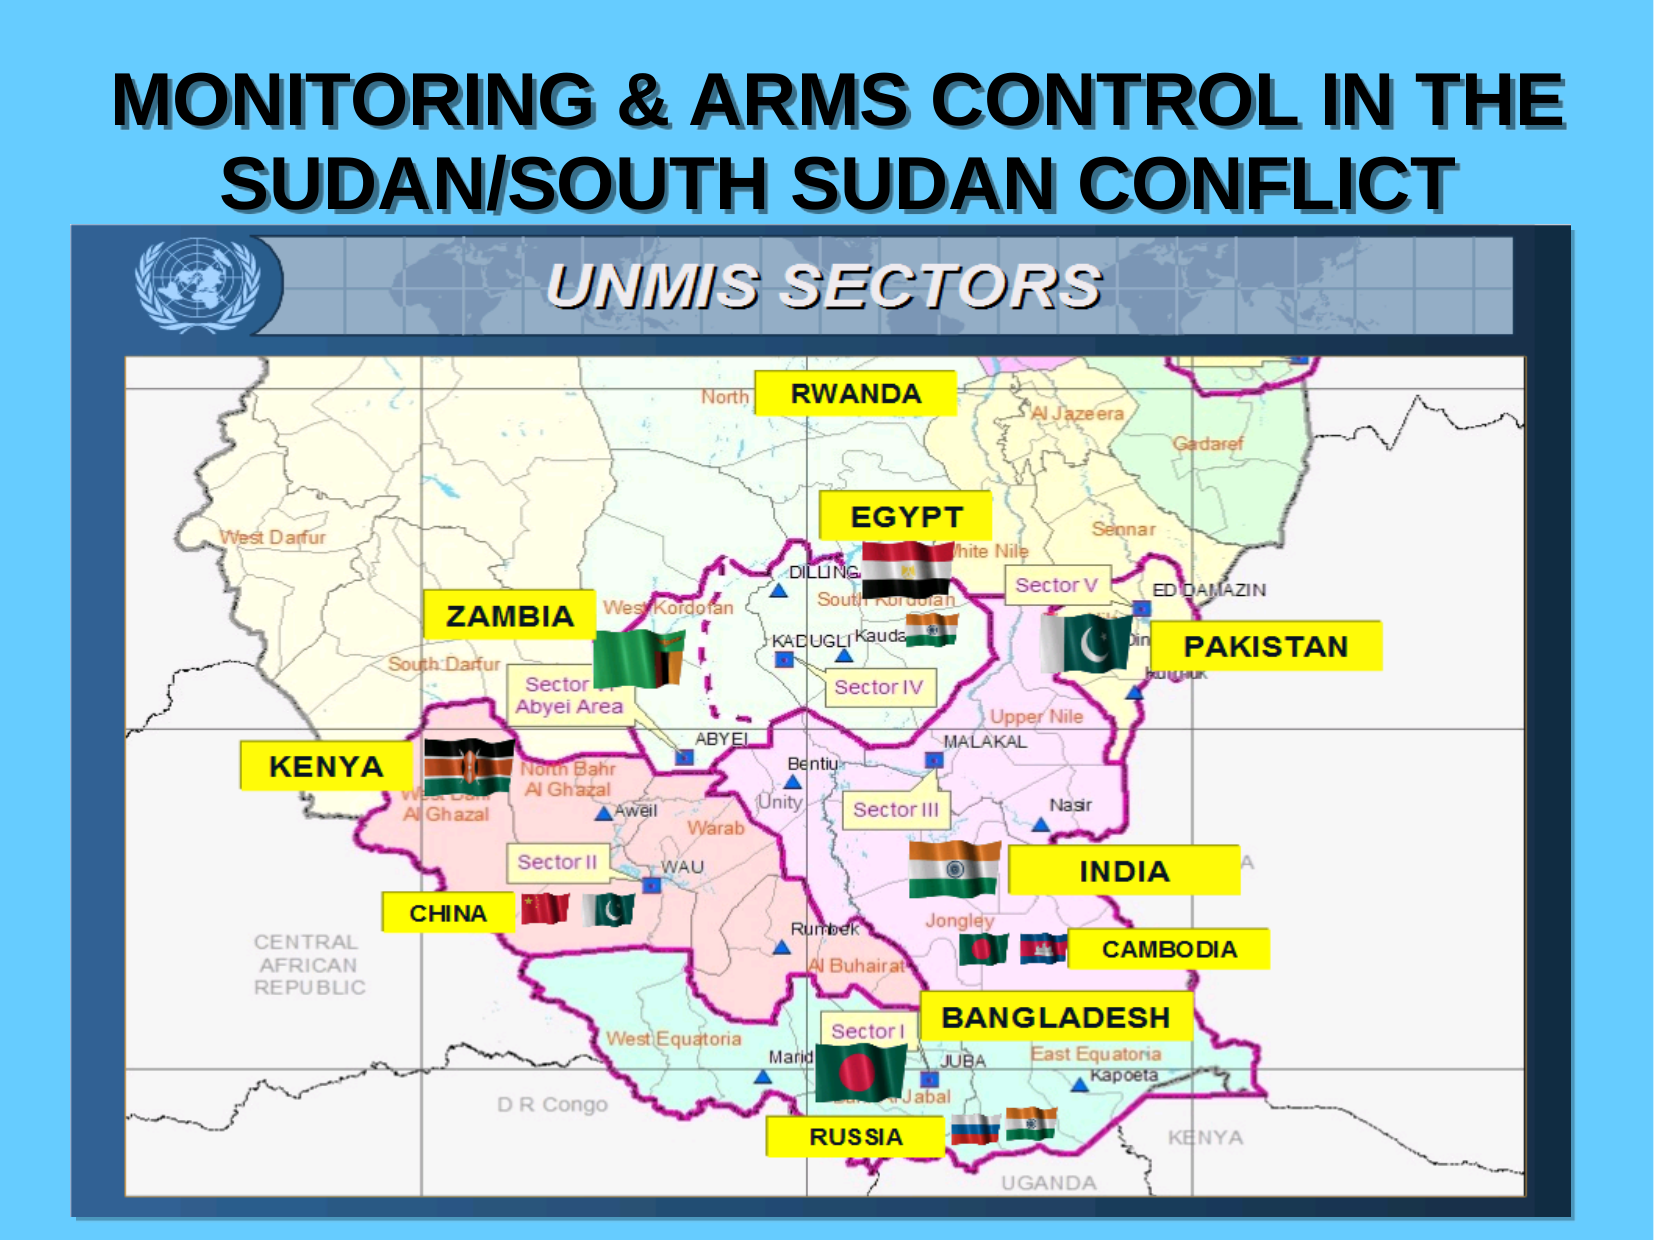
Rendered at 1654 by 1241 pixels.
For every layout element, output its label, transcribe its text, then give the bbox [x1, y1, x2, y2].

picture [70, 224, 1571, 1217]
title MONITORING & ARMS CONTROL IN THE SUDAN/SOUTH SUDAN CONFLICT [94, 0, 1583, 296]
